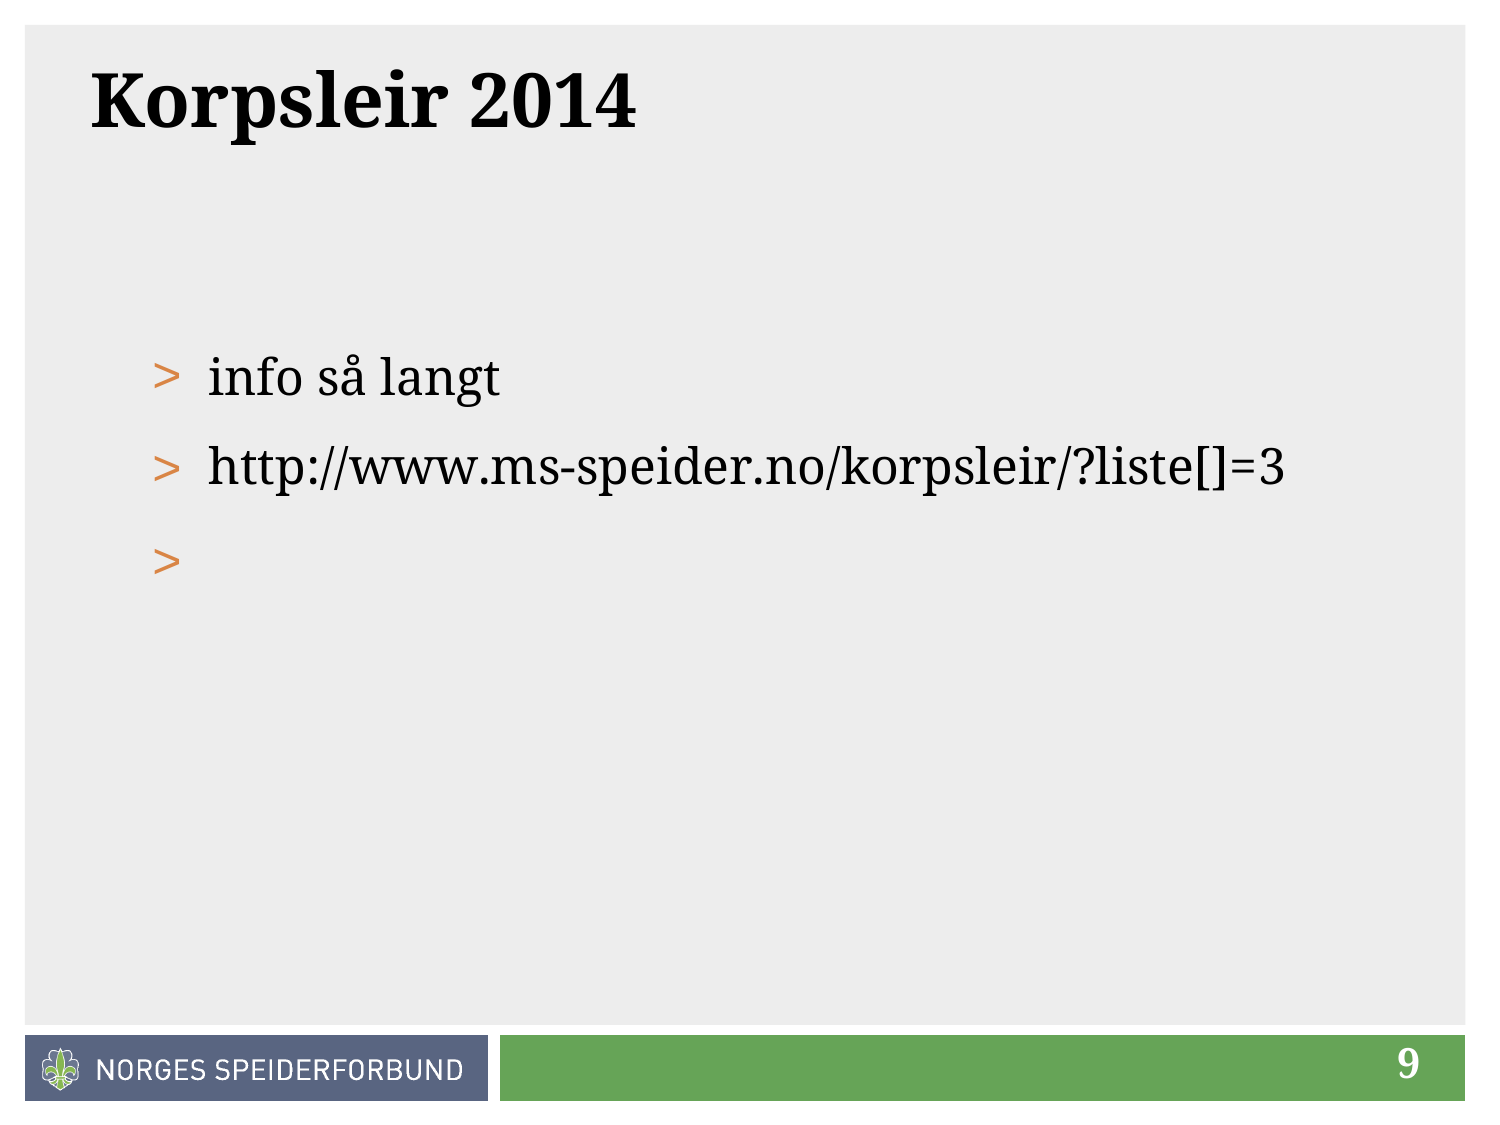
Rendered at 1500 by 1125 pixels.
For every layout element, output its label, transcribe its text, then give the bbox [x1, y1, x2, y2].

title Korpsleir 2014 [75, 45, 1426, 233]
list info så langt http://www.ms-speider.no/korpsleir/?liste[]=3 [137, 337, 1388, 938]
